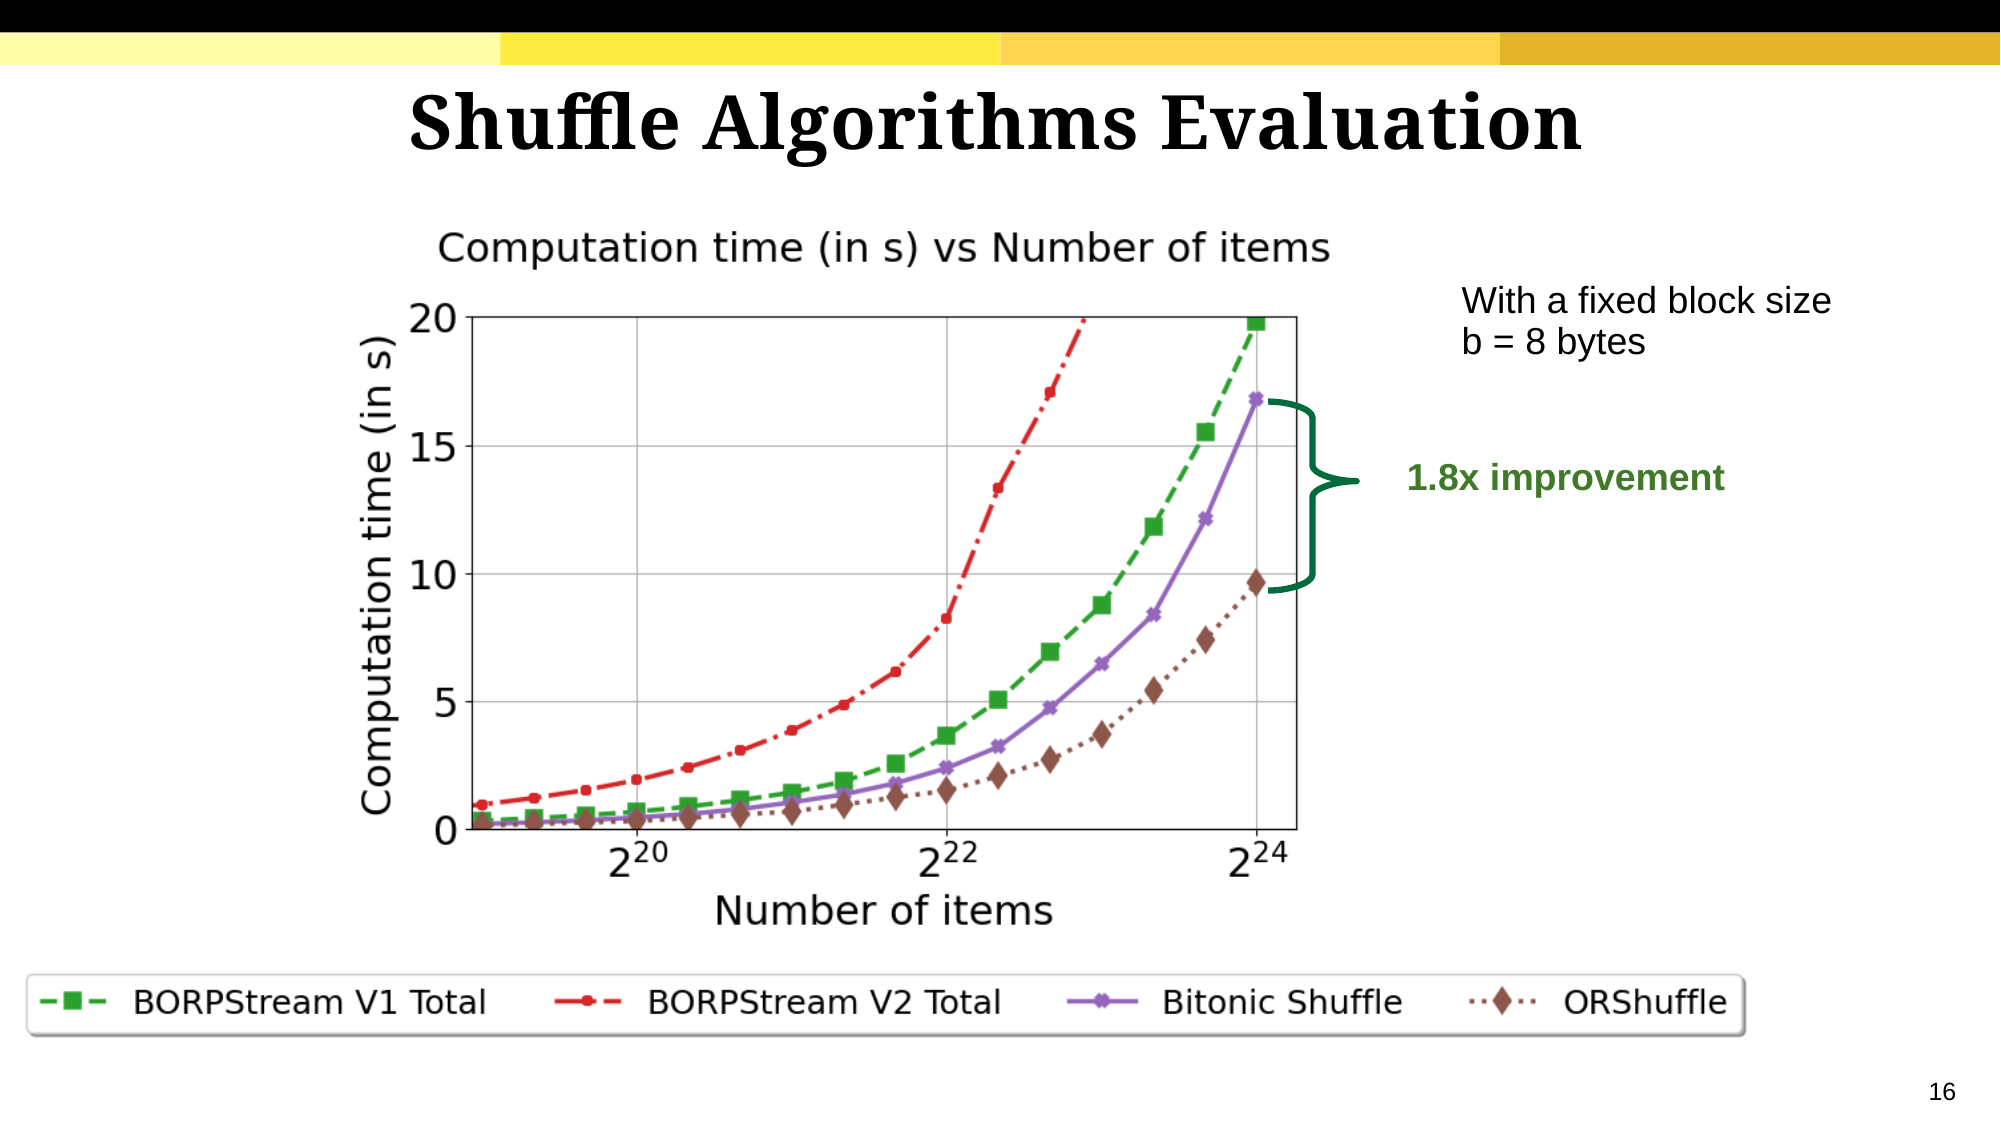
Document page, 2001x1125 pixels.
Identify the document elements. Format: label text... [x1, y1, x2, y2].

text_box 16 [1913, 1070, 1972, 1114]
title Shuffle Algorithms Evaluation [48, 53, 1947, 201]
text_box With a fixed block size b = 8 bytes [1446, 271, 1932, 371]
text_box 1.8x improvement [1392, 448, 1747, 548]
picture [13, 218, 1755, 1046]
